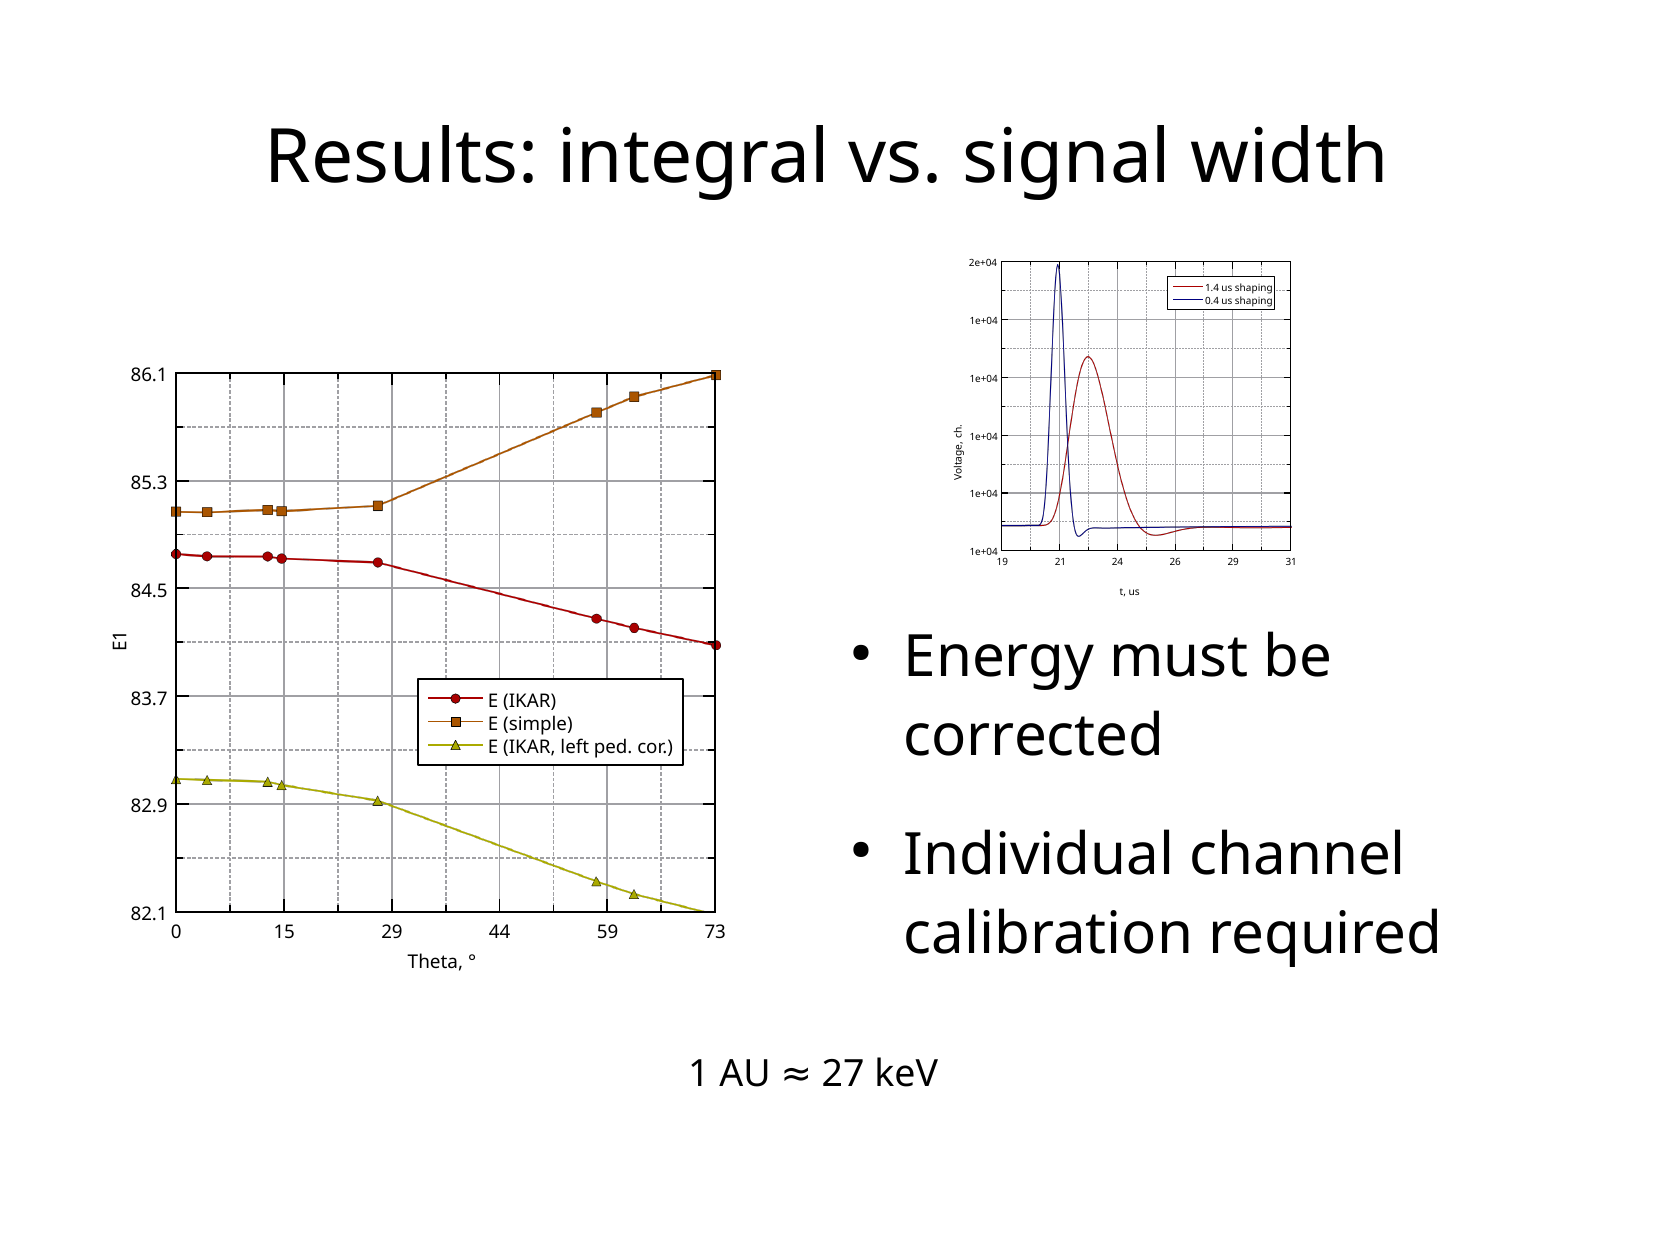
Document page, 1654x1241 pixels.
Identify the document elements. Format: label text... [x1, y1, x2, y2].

text_box 1 AU ≈ 27 keV [673, 1039, 950, 1100]
picture [93, 290, 798, 1010]
list Energy must be corrected Individual channel calibration required [832, 614, 1560, 1010]
title Results: integral vs. signal width [82, 49, 1571, 257]
picture [933, 217, 1335, 615]
